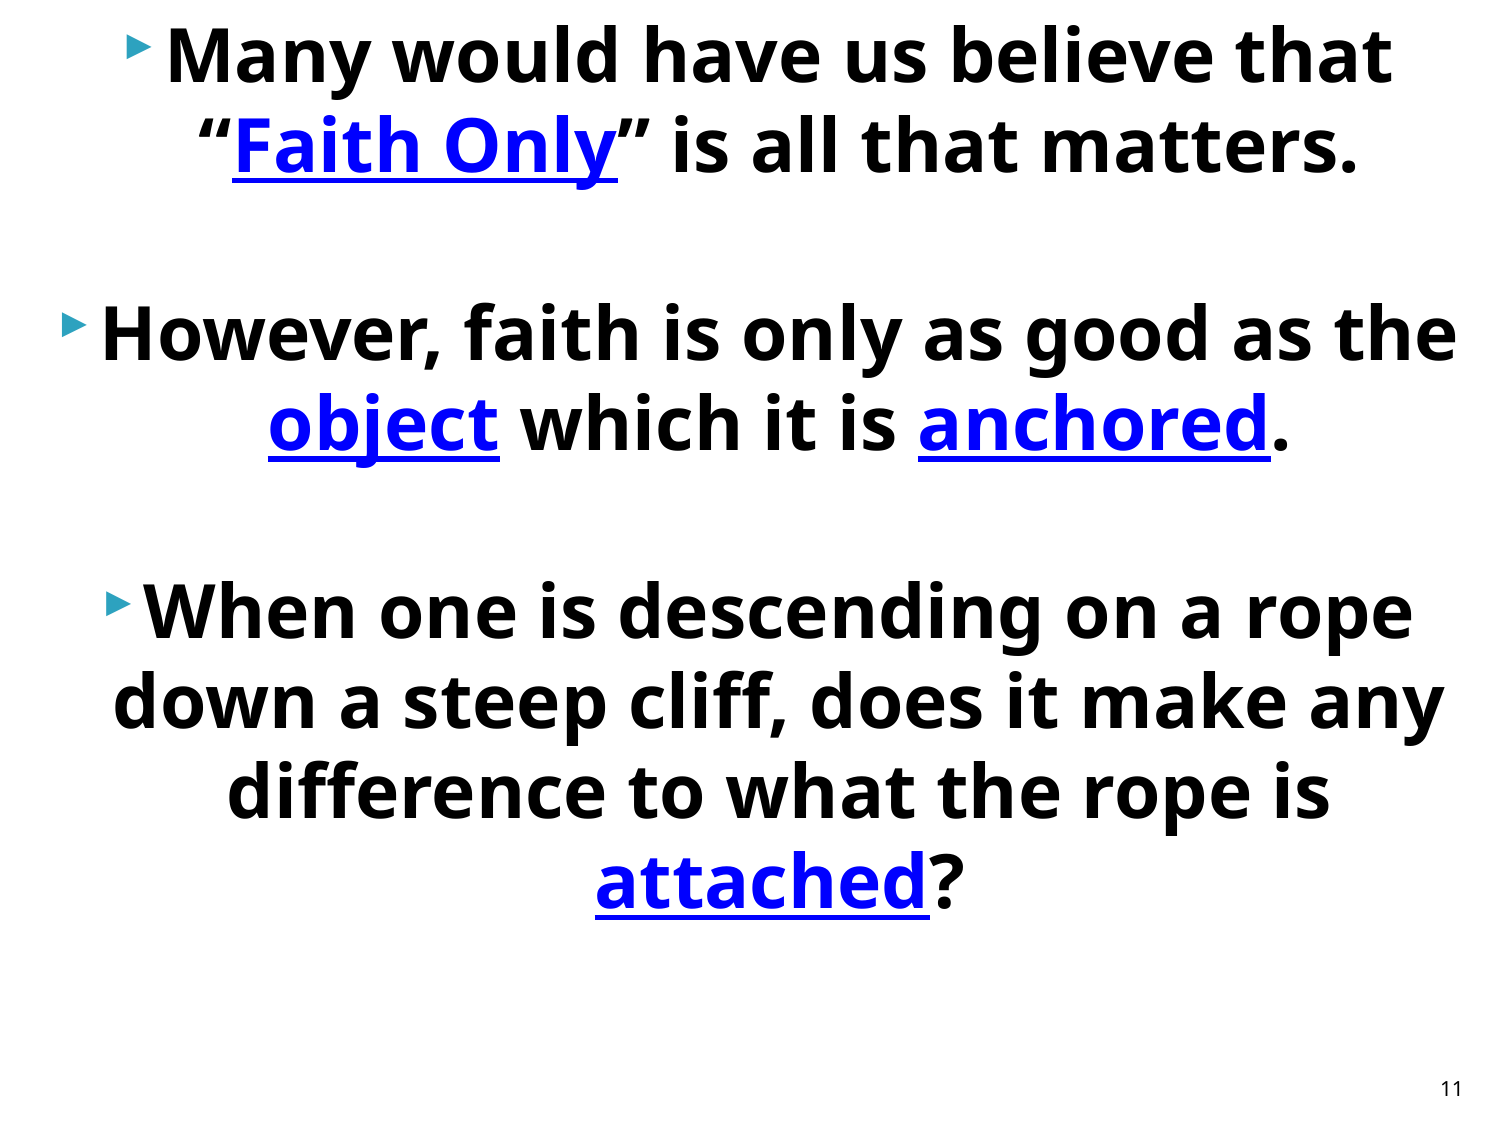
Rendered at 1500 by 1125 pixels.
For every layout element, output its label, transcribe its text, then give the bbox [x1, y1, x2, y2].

slide_number <number> [1418, 1051, 1479, 1112]
list Many would have us believe that “Faith Only” is all that matters. However, faith is only as good as the object which it is anchored. When one is descending on a rope down a steep cliff, does it make any difference to what the rope is attached? [0, 0, 1500, 1125]
